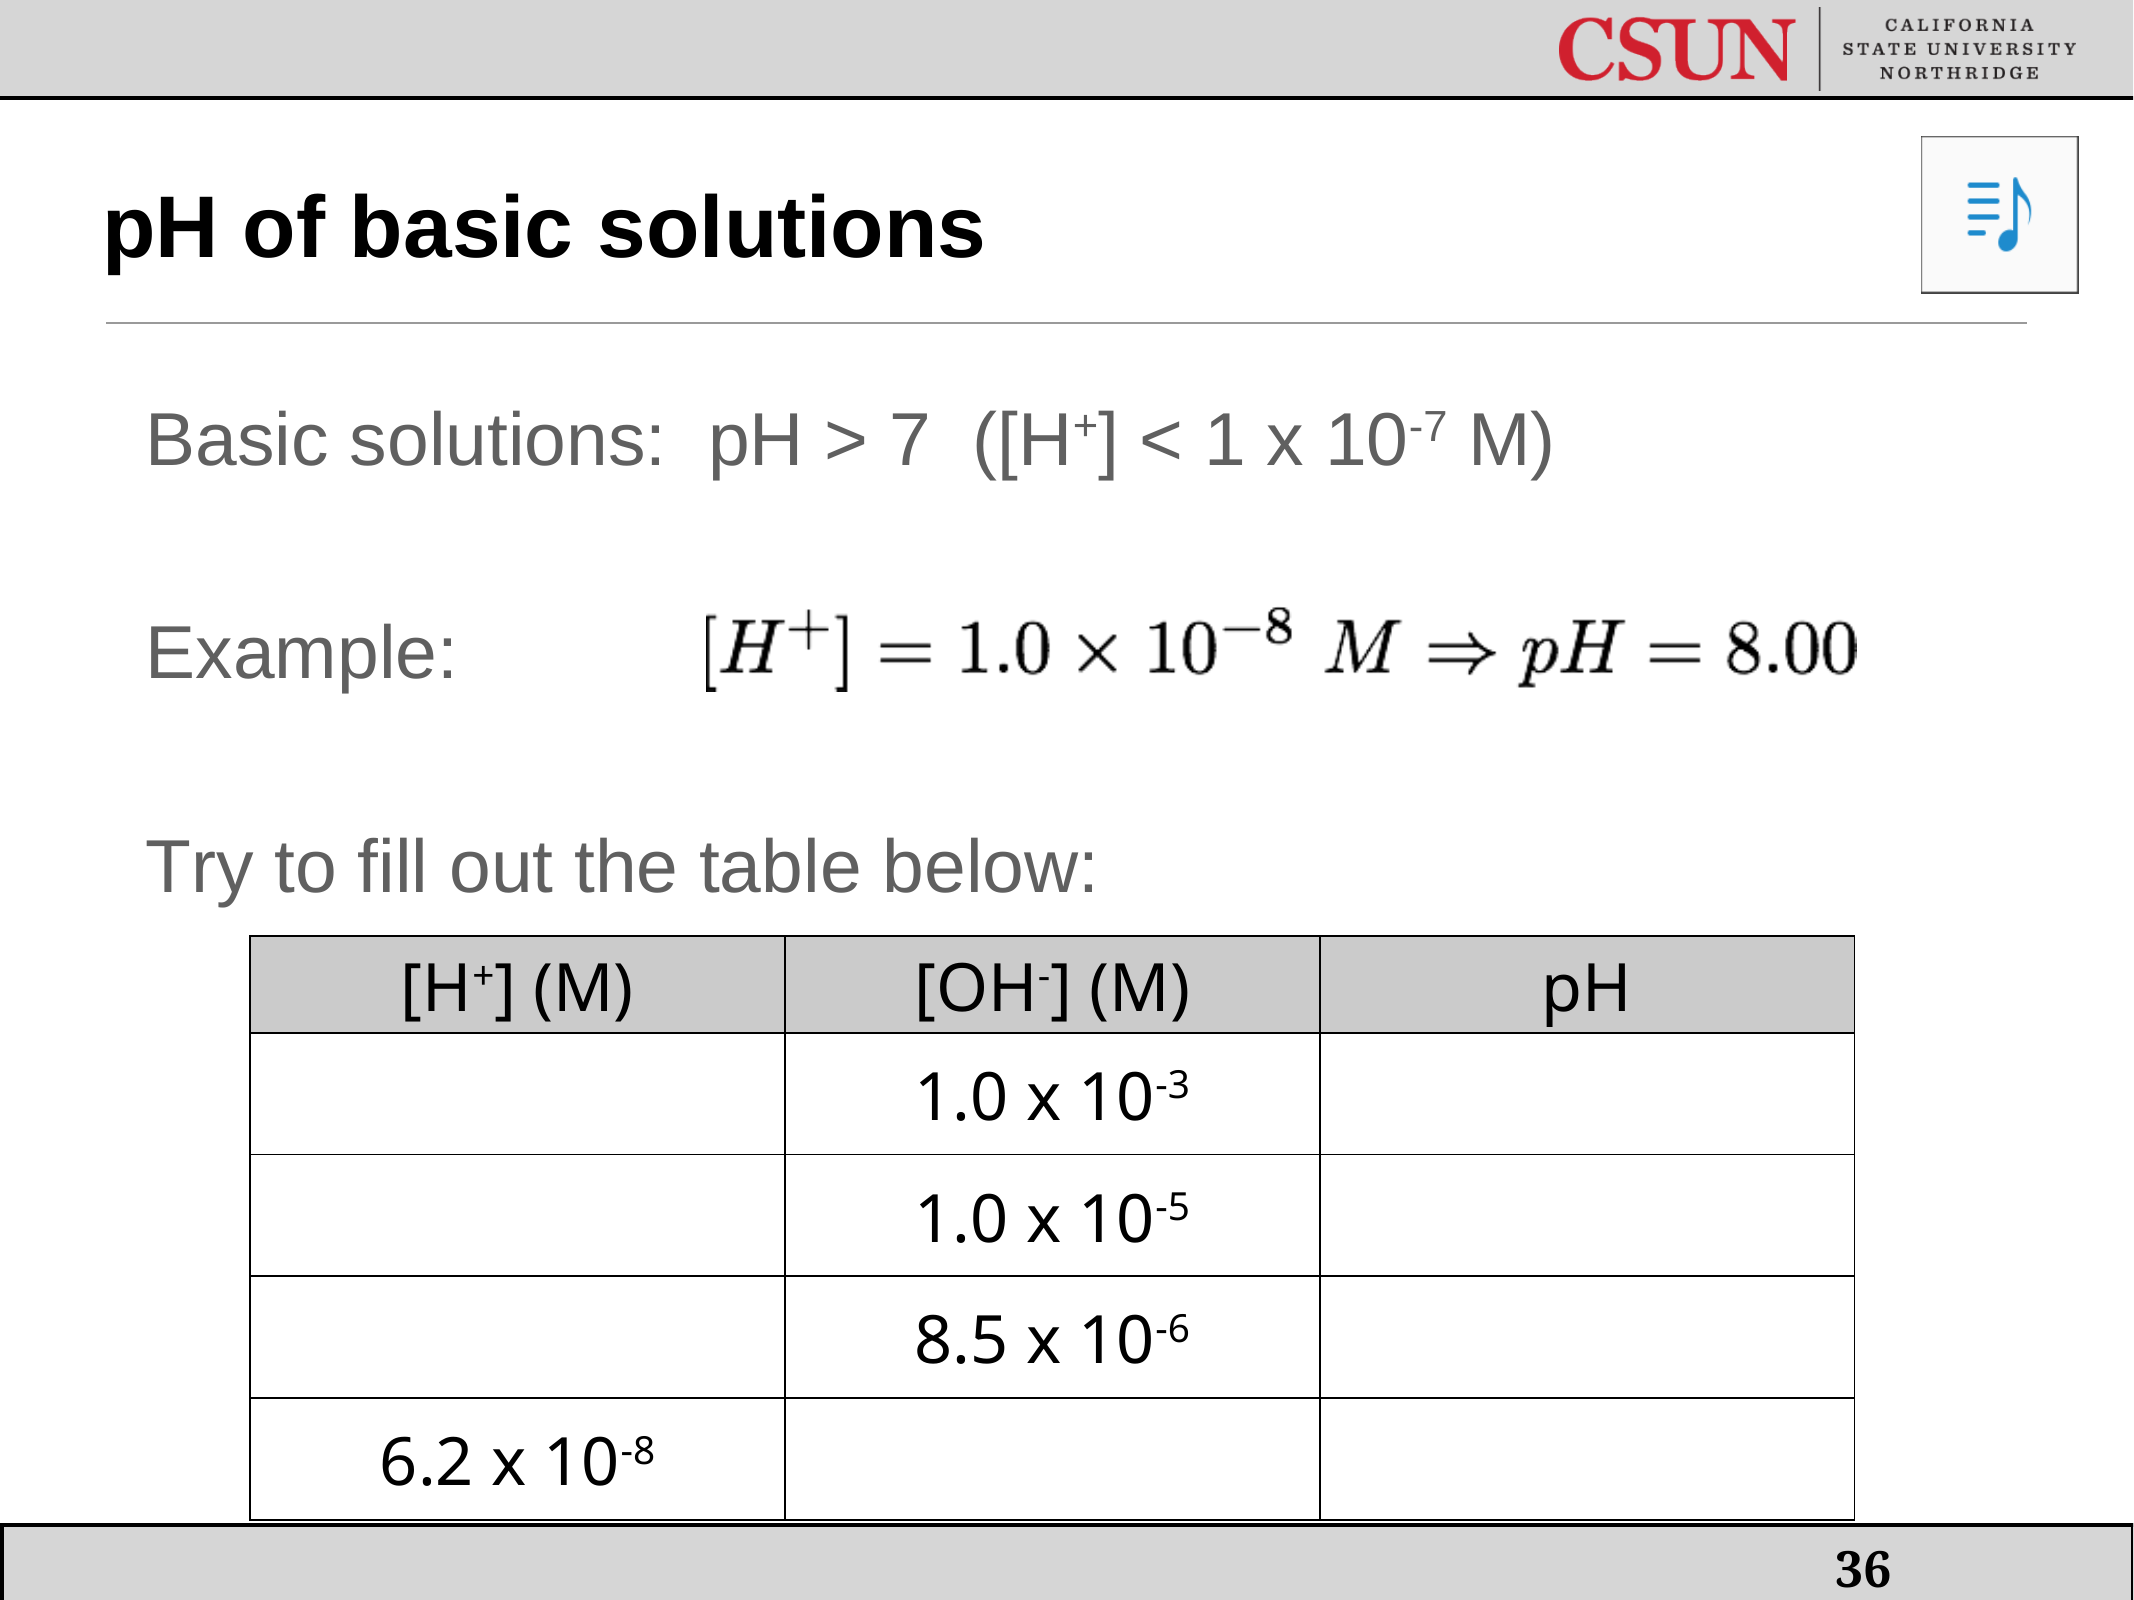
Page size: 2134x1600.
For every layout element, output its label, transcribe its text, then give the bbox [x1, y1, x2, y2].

table_cell 8.5 x 10-6 [786, 1277, 1319, 1397]
table_header pH [1321, 937, 1854, 1032]
table_cell [1321, 1034, 1854, 1154]
table_cell [251, 1277, 784, 1397]
table_cell 1.0 x 10-5 [786, 1155, 1319, 1275]
picture [1559, 7, 2076, 91]
table_header [OH-] (M) [786, 937, 1319, 1032]
list Basic solutions: pH > 7 ([H+] < 1 x 10-7 M) Example: Try to fill out the table below: [93, 382, 2040, 955]
table_cell [251, 1155, 784, 1275]
title pH of basic solutions [93, 104, 2040, 284]
table_cell 1.0 x 10-3 [786, 1034, 1319, 1154]
table_header [H+] (M) [251, 937, 784, 1032]
picture [706, 606, 1857, 692]
table_cell [1321, 1277, 1854, 1397]
table_cell 6.2 x 10-8 [251, 1399, 784, 1519]
table_cell [786, 1399, 1319, 1519]
table_cell [251, 1034, 784, 1154]
table_cell [1321, 1155, 1854, 1275]
table_cell [1321, 1399, 1854, 1519]
text_box [1920, 135, 2080, 295]
